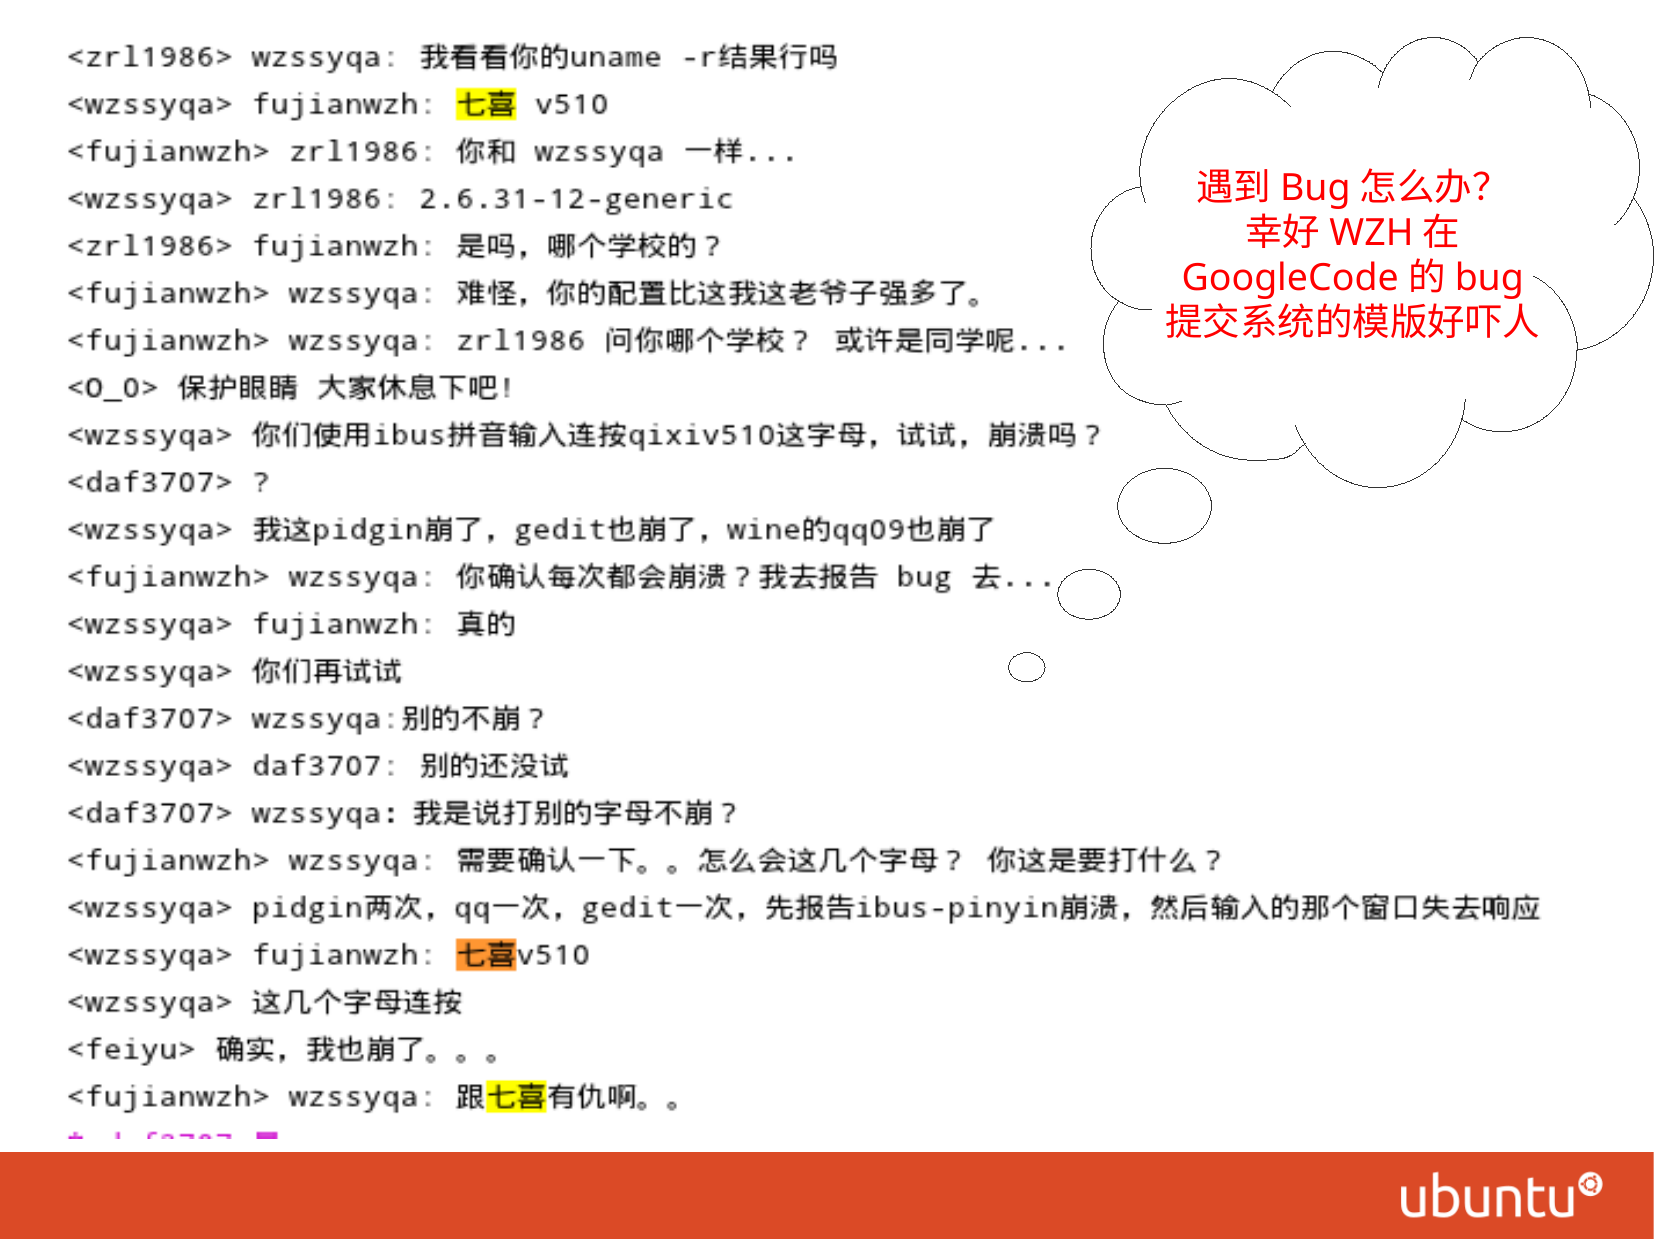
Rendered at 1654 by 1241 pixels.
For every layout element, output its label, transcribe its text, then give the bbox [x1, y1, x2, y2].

text_box 遇到Bug怎么办？ 幸好WZH在 GoogleCode的bug 提交系统的模版好吓人 [1057, 569, 1121, 620]
text_box 遇到Bug怎么办？ 幸好WZH在 GoogleCode的bug 提交系统的模版好吓人 [1117, 468, 1212, 544]
text_box 遇到Bug怎么办？ 幸好WZH在 GoogleCode的bug 提交系统的模版好吓人 [1090, 37, 1654, 488]
picture [0, 1152, 1654, 1239]
text_box 遇到Bug怎么办？ 幸好WZH在 GoogleCode的bug 提交系统的模版好吓人 [1008, 652, 1046, 682]
picture [1535, 37, 1654, 245]
picture [1441, 37, 1519, 60]
picture [37, 37, 1654, 1139]
